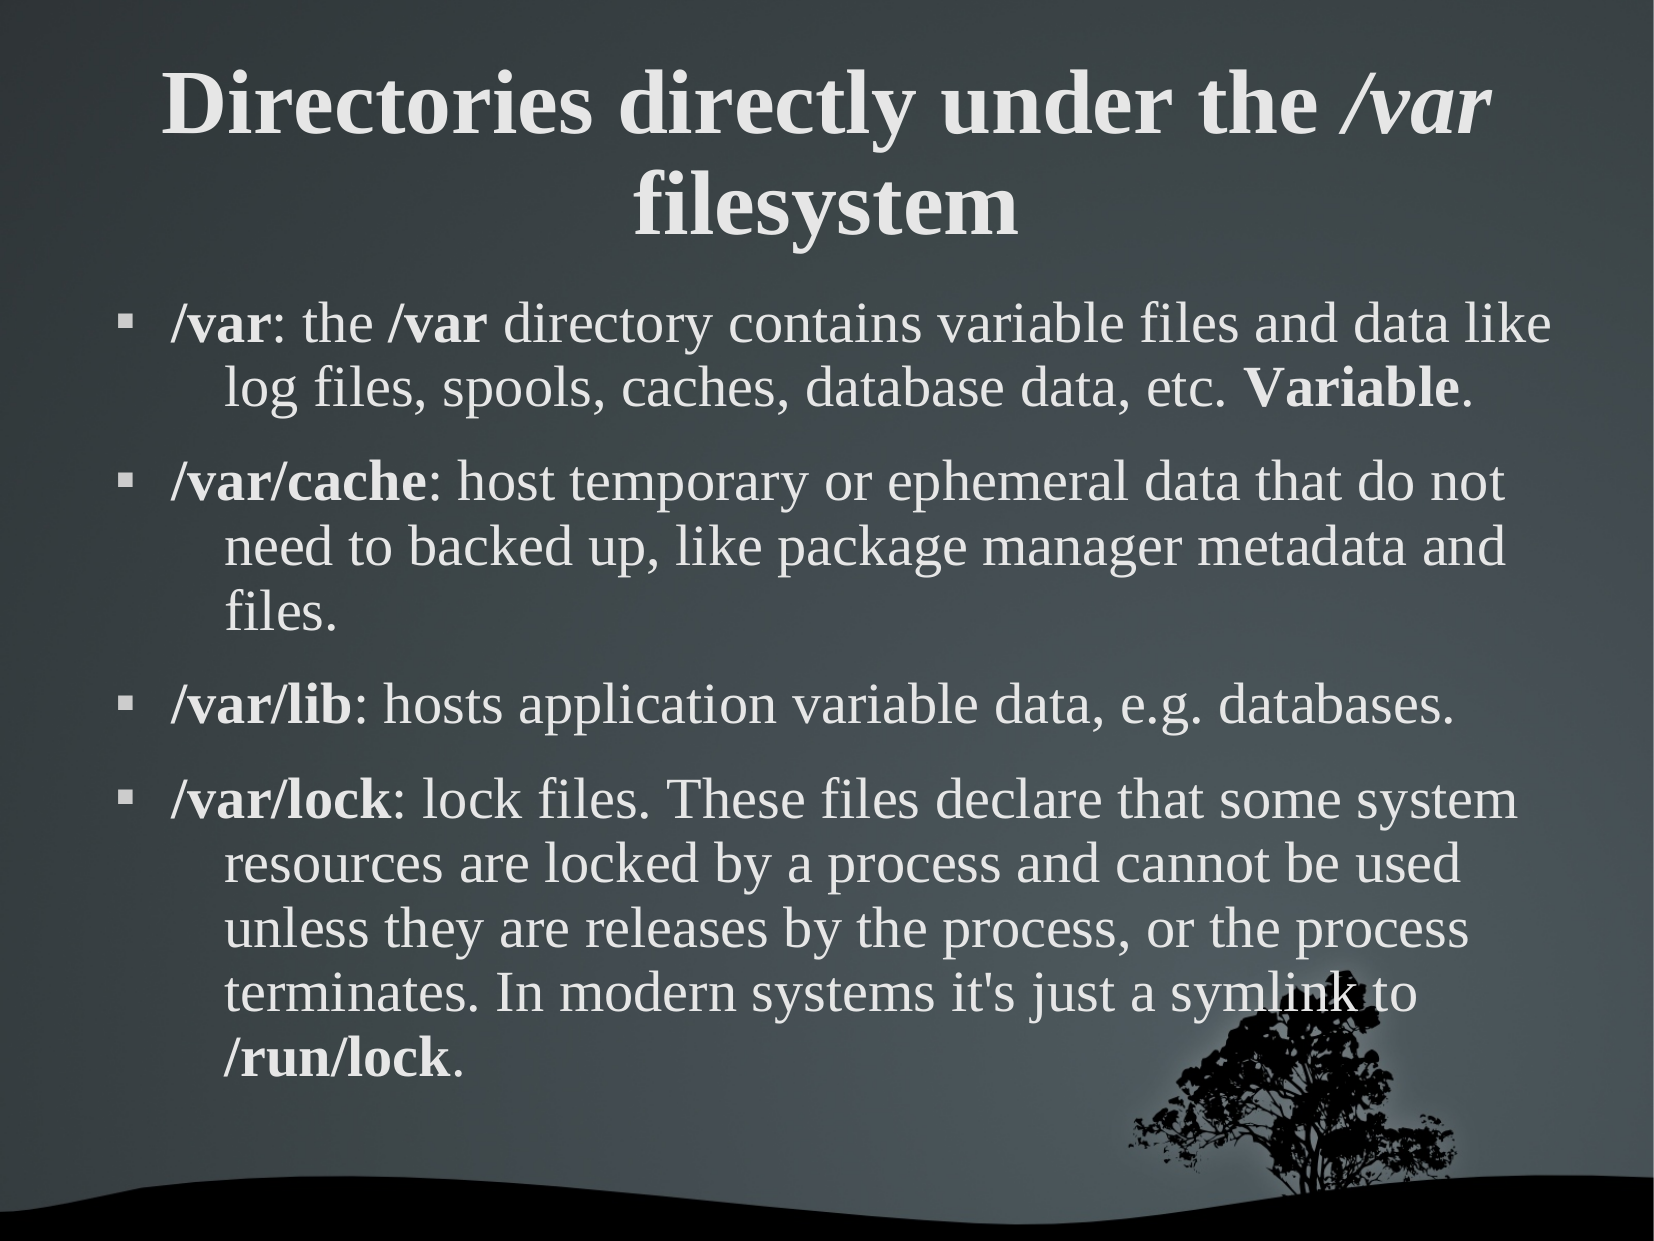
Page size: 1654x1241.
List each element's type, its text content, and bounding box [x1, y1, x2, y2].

title Directories directly under the /var filesystem [82, 33, 1572, 274]
list /var: the /var directory contains variable files and data like log files, spools, caches, database data, etc. Variable. /var/cache: host temporary or ephemeral data that do not need to backed up, like package manager metadata and files. /var/lib: hosts application variable data, e.g. databases. /var/lock: lock files. These files declare that some system resources are locked by a process and cannot be used unless they are releases by the process, or the process terminates. In modern systems it's just a symlink to /run/lock. [82, 290, 1571, 1109]
picture [0, 0, 1654, 1241]
